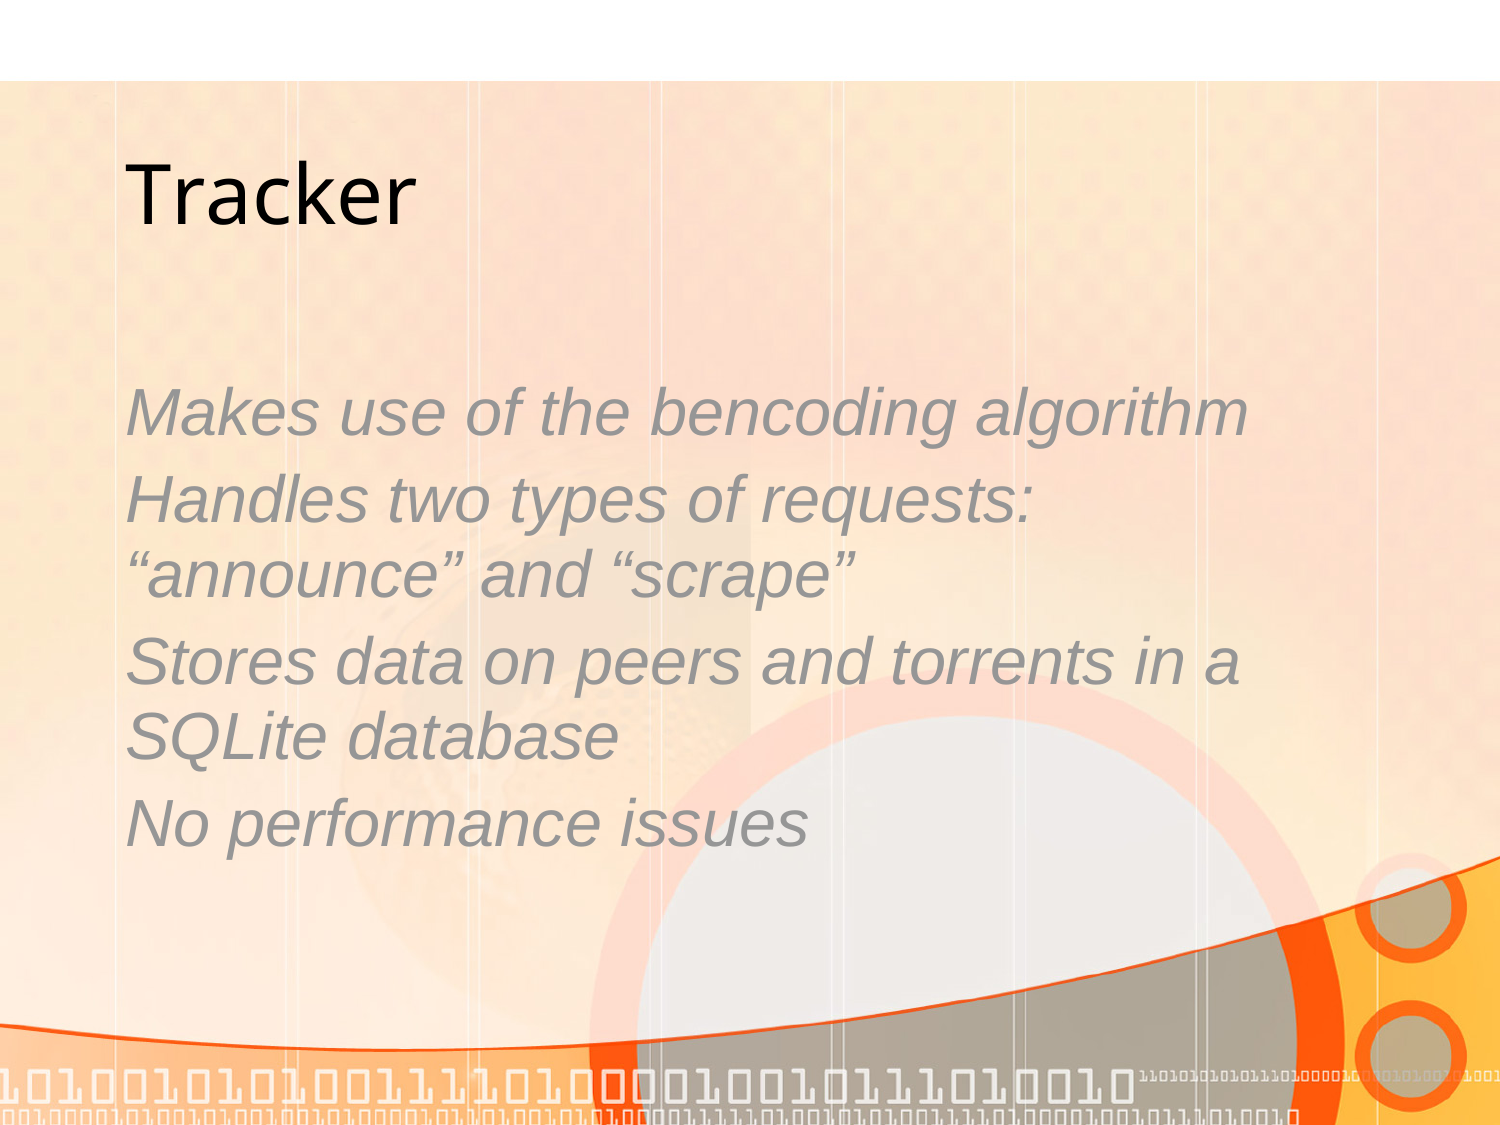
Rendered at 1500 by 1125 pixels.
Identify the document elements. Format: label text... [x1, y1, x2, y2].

title Tracker [125, 84, 1388, 299]
subtitle Makes use of the bencoding algorithm Handles two types of requests: “announce” and “scrape” Stores data on peers and torrents in a SQLite database No performance issues [125, 299, 1388, 936]
picture [0, 0, 1500, 1125]
